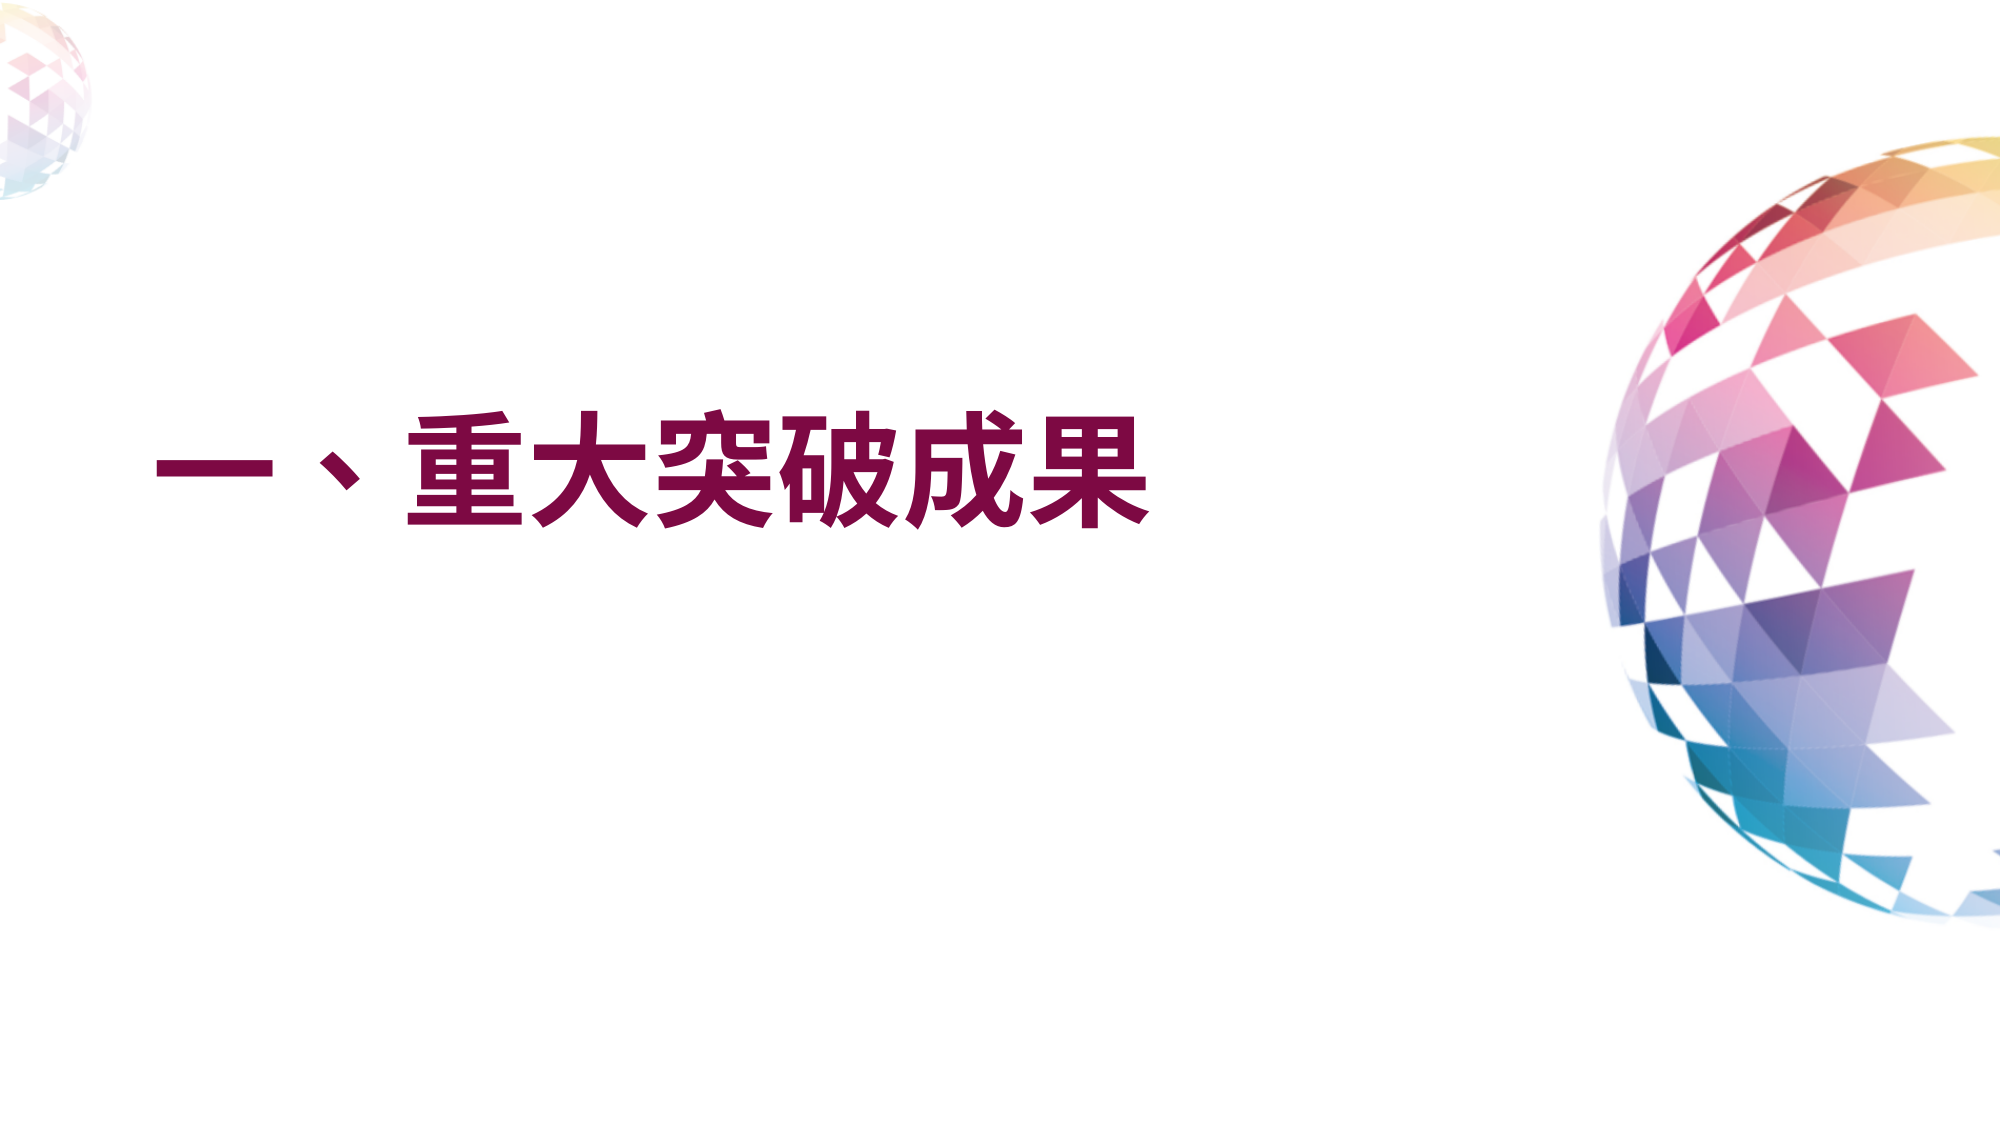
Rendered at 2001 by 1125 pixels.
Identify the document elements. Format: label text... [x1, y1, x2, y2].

picture [0, 0, 2000, 1125]
text_box 一、重大突破成果 [137, 84, 1863, 553]
